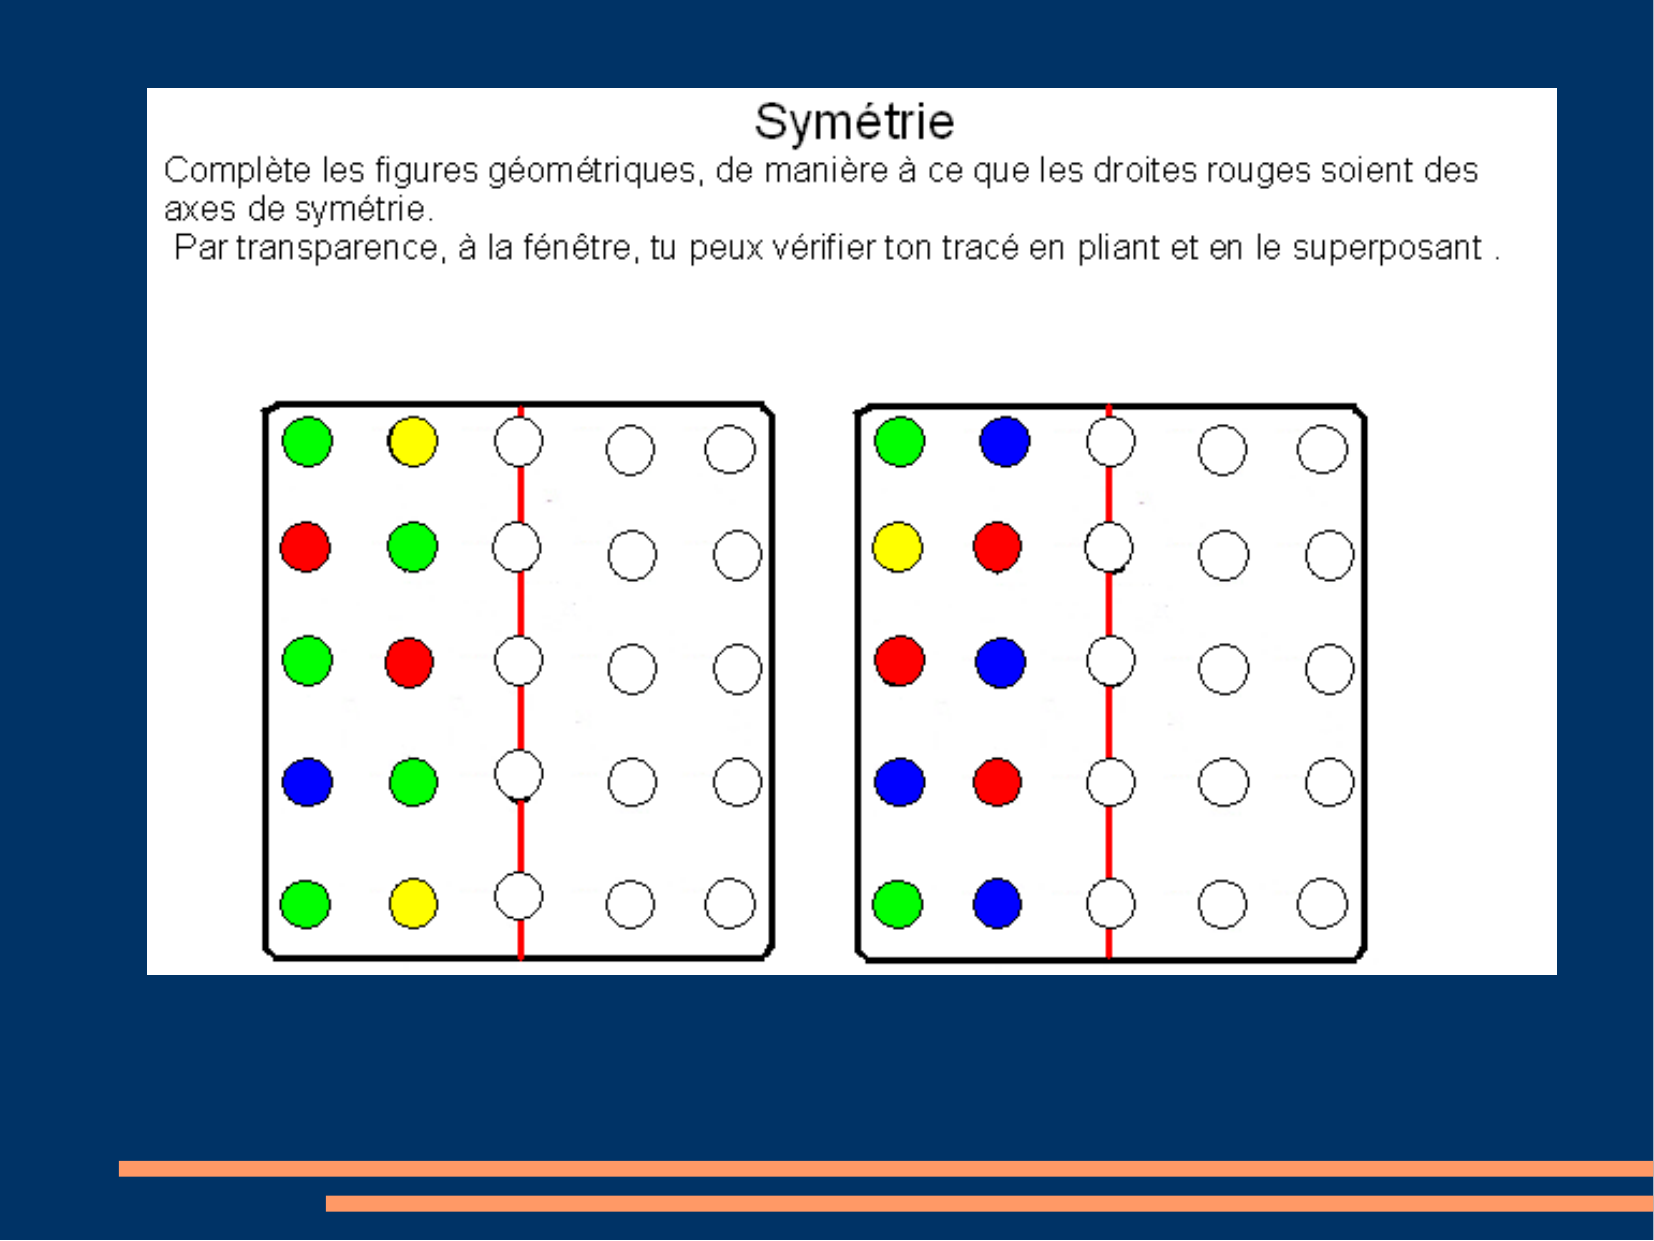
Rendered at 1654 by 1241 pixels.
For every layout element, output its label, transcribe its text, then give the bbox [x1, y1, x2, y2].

picture [147, 88, 1557, 975]
title Symétrie [121, 46, 1534, 254]
